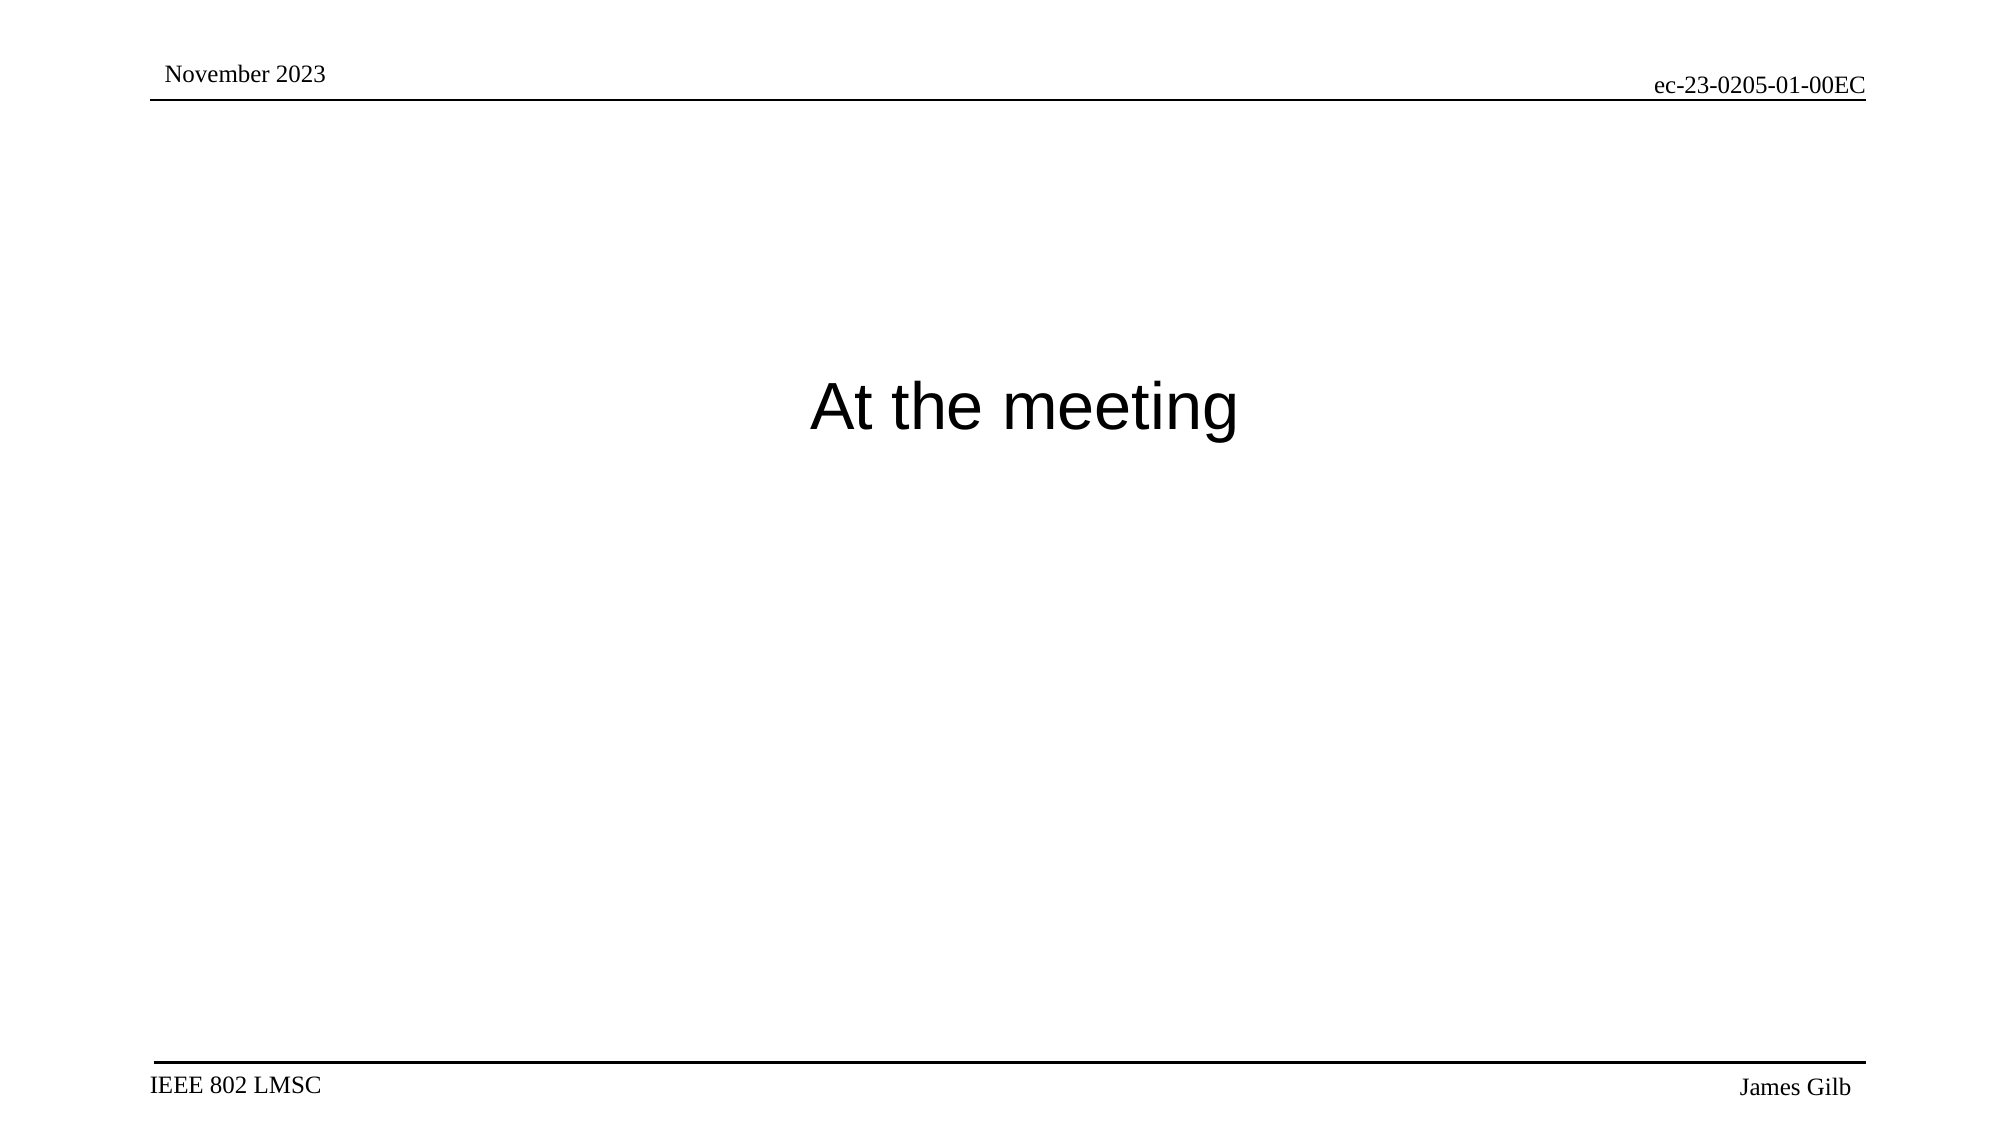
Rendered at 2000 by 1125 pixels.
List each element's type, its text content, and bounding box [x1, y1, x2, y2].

subtitle At the meeting [149, 112, 1900, 693]
